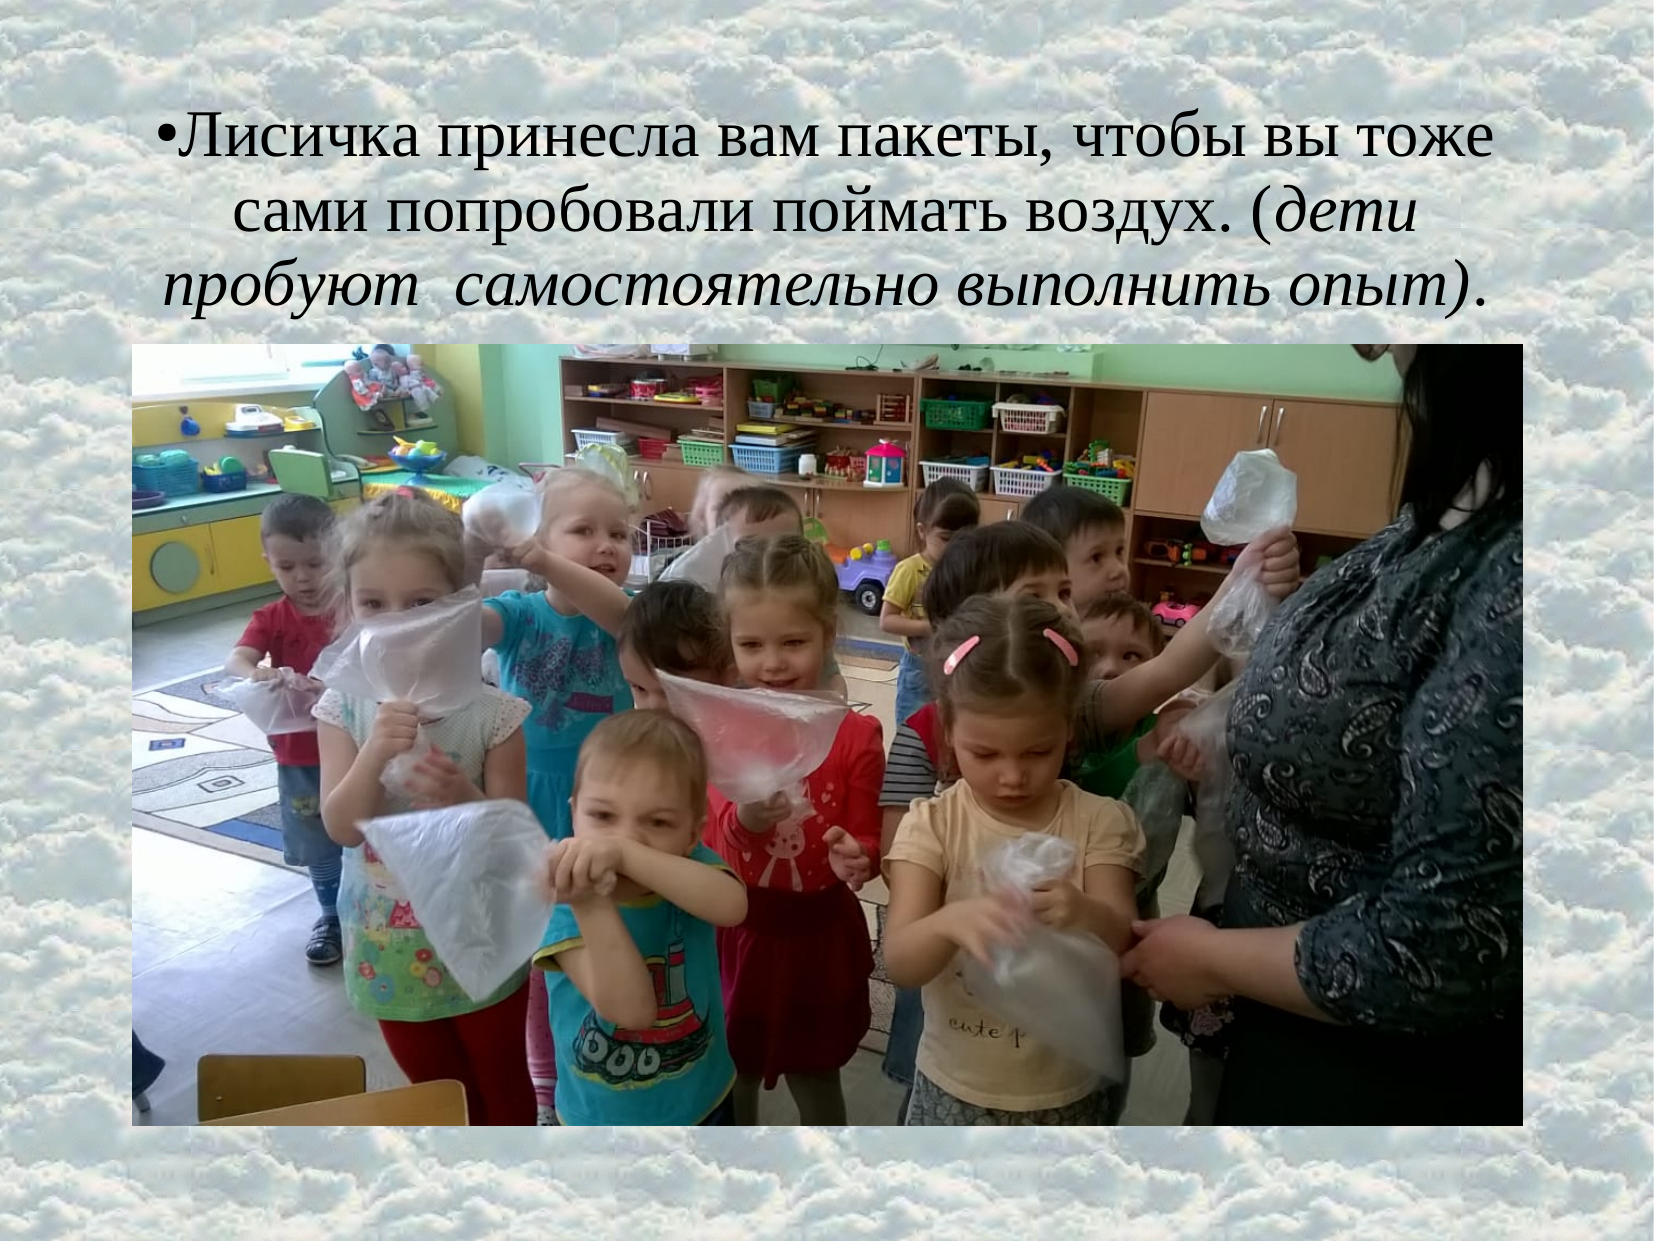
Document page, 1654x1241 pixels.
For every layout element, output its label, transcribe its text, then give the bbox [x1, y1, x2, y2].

picture [0, 0, 1654, 1241]
title Лисичка принесла вам пакеты, чтобы вы тоже сами попробовали поймать воздух. (дети пробуют самостоятельно выполнить опыт). [119, 97, 1533, 320]
